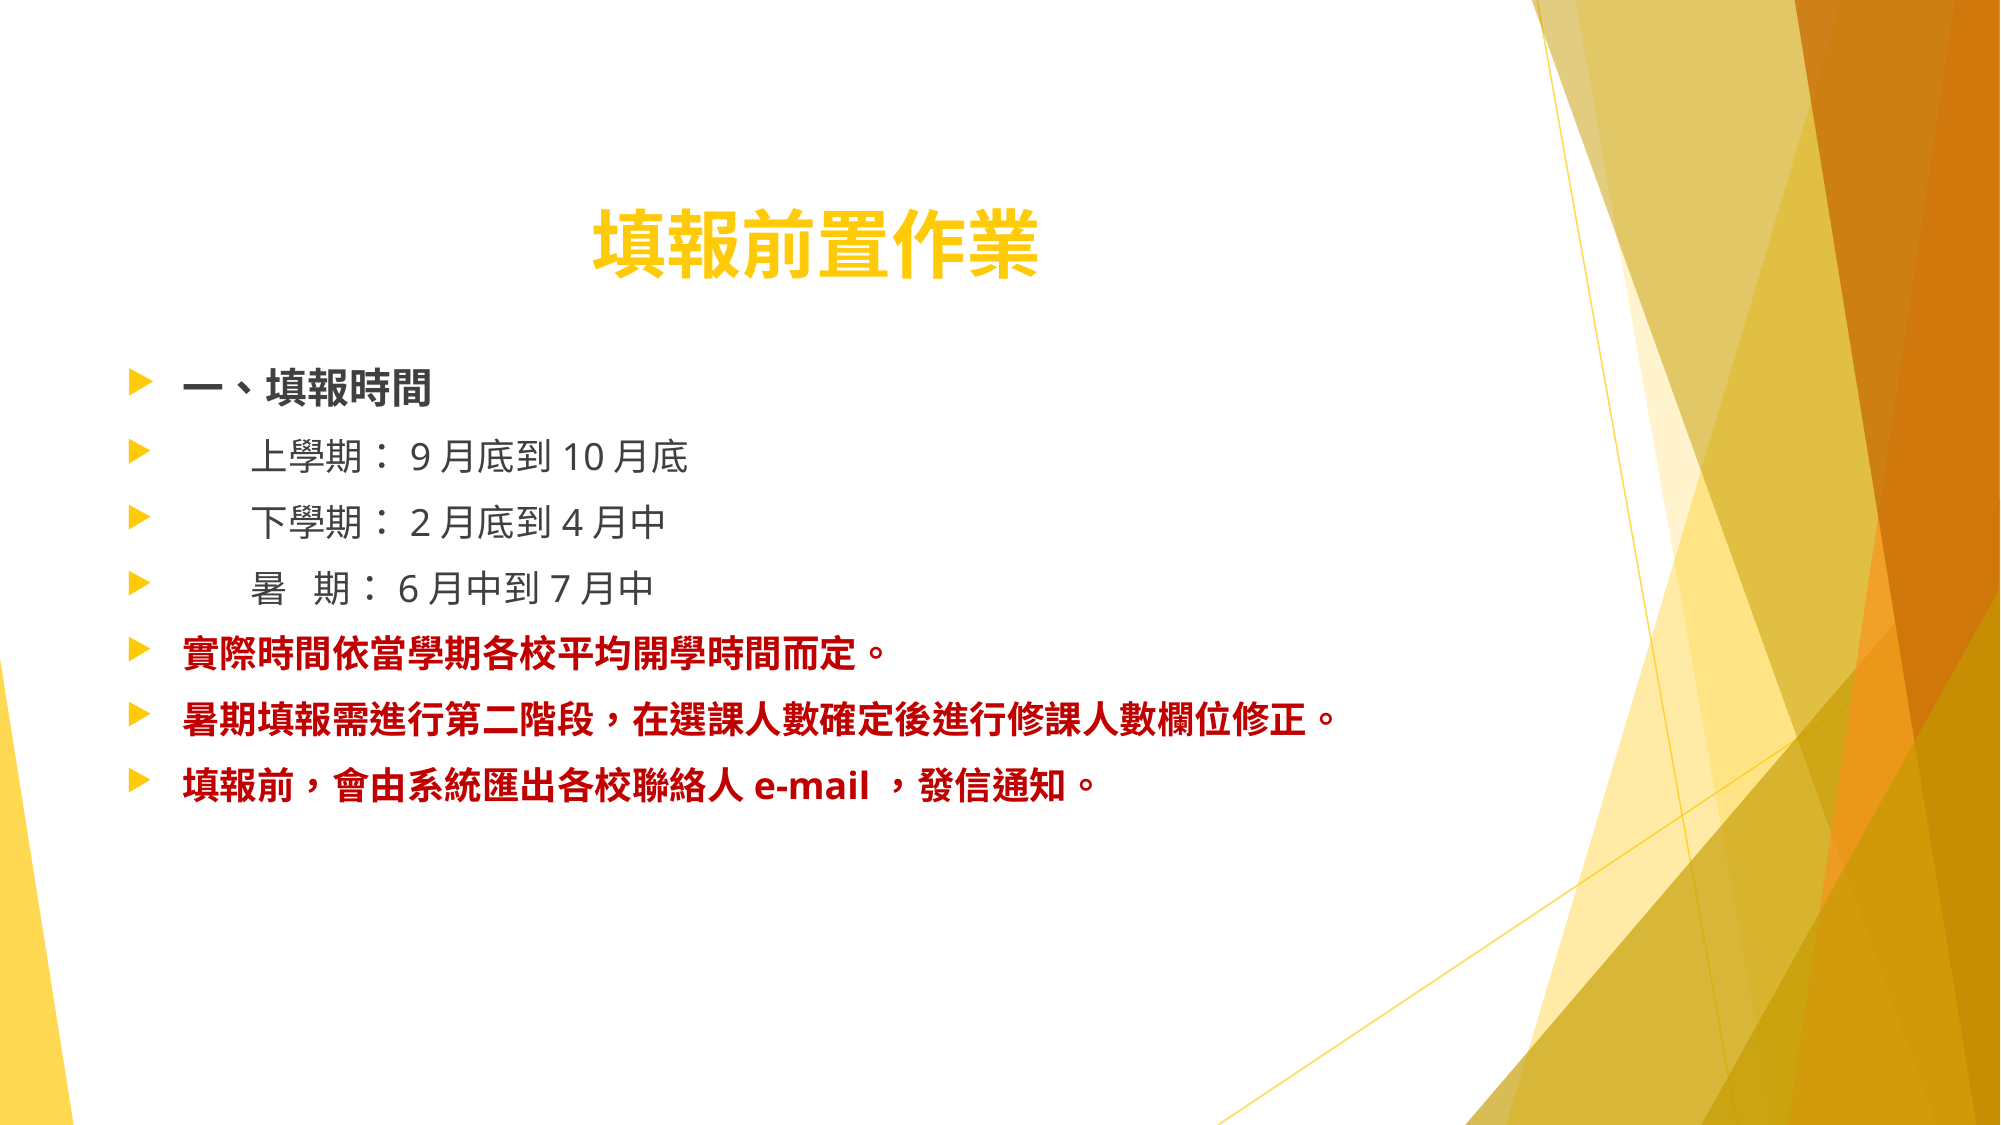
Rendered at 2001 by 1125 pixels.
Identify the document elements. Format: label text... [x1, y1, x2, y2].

title 填報前置作業 [111, 99, 1522, 317]
list 一、填報時間 上學期：9月底到10月底 下學期：2月底到4月中 暑 期：6月中到7月中 實際時間依當學期各校平均開學時間而定。 暑期填報需進行第二階段，在選課人數確定後進行修課人數欄位修正。 填報前，會由系統匯出各校聯絡人e-mail，發信通知。 [111, 354, 1522, 992]
